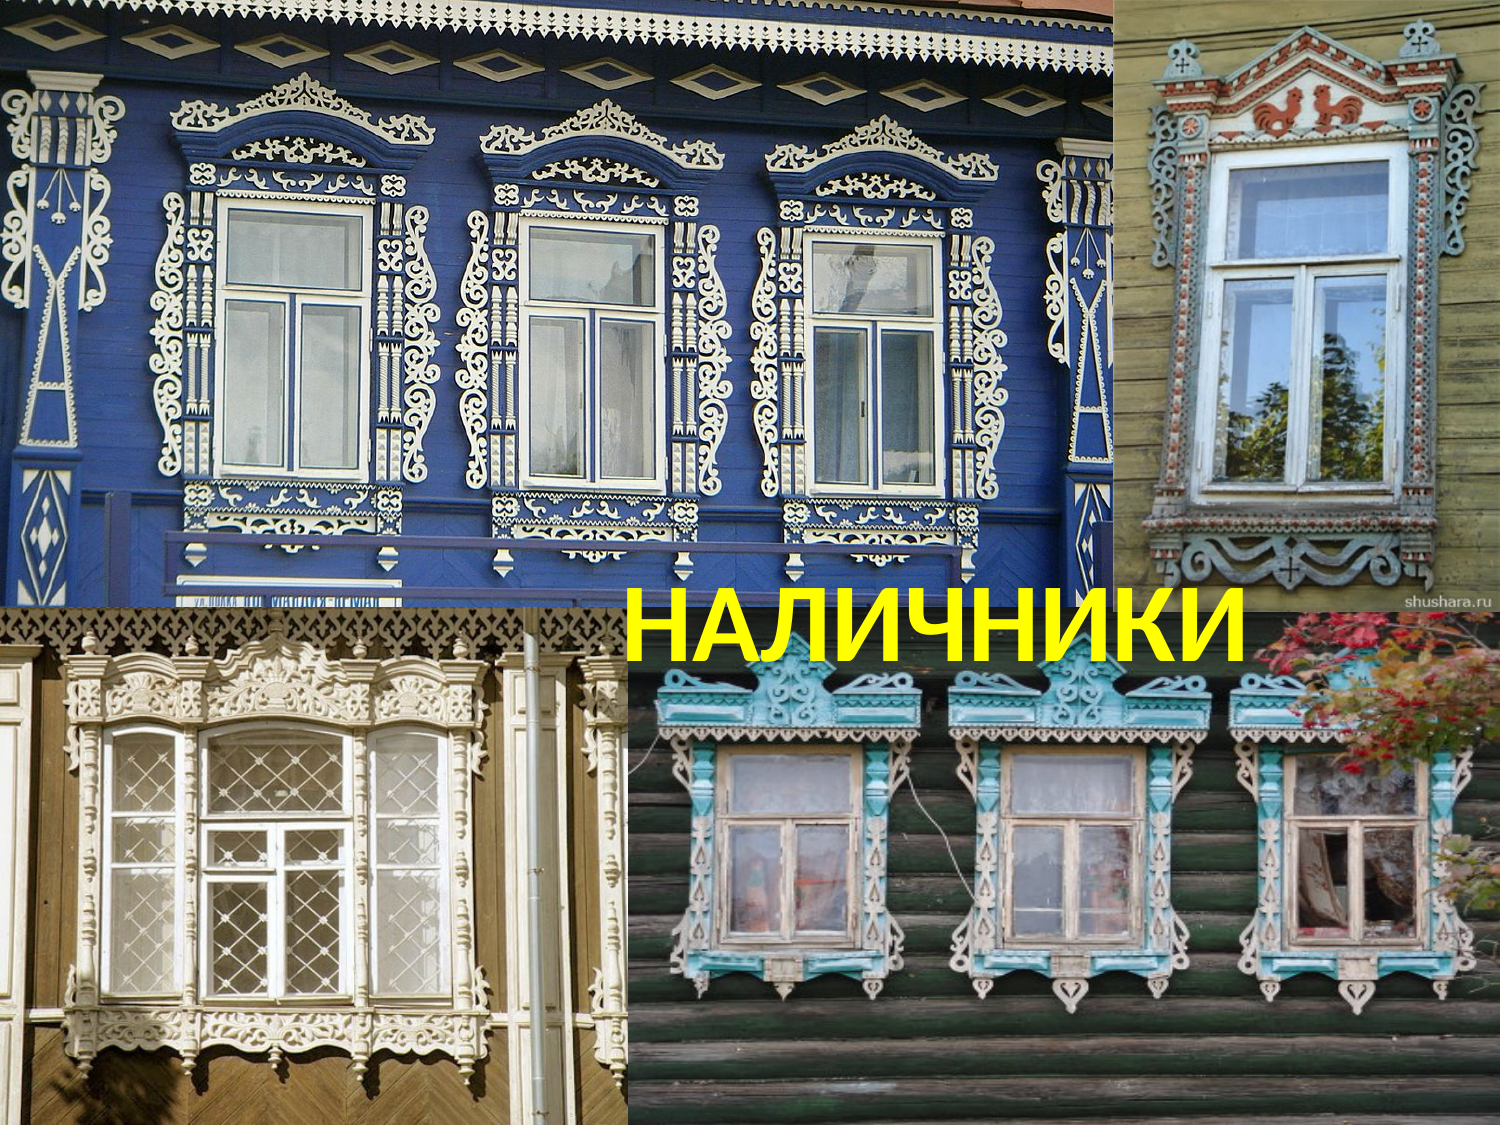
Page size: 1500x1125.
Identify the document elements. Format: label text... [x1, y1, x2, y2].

text_box НАЛИЧНИКИ [607, 541, 1500, 692]
picture [0, 0, 1500, 1125]
